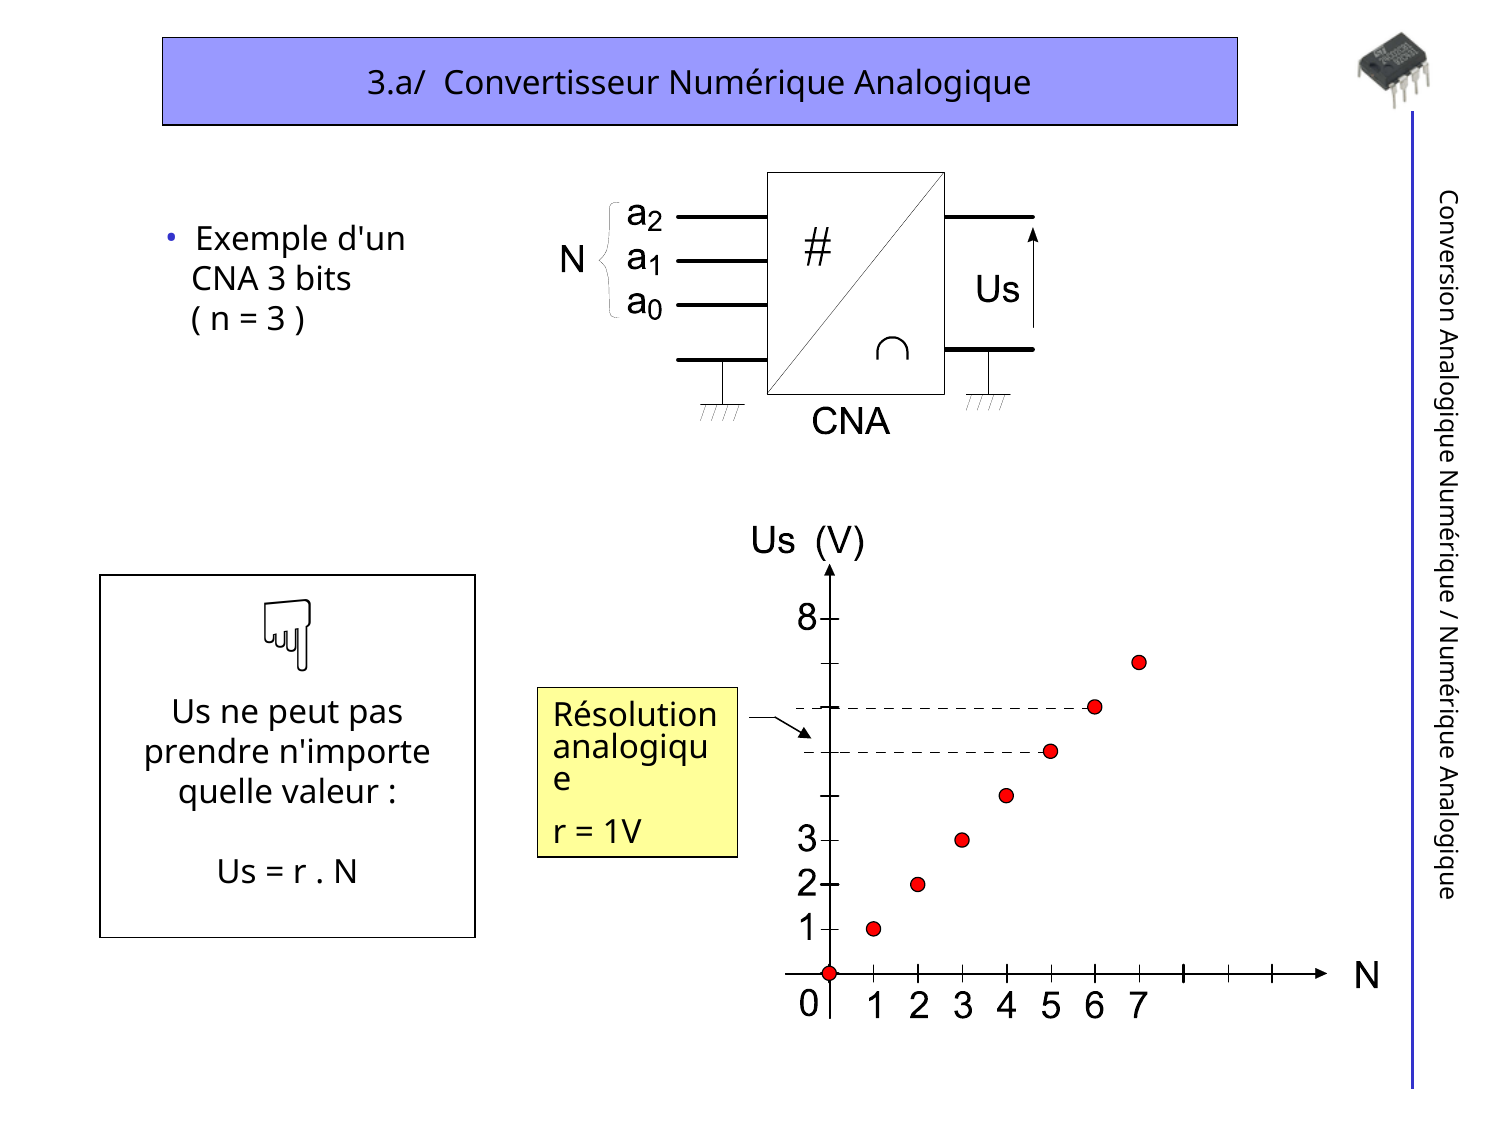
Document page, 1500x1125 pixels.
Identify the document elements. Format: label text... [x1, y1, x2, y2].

chart [549, 172, 1048, 453]
text_box Conversion Analogique Numérique / Numérique Analogique [1414, 174, 1473, 1050]
chart [737, 515, 1451, 1063]
text_box  Us ne peut pas prendre n'importe quelle valeur : Us = r . N [99, 575, 476, 938]
text_box Résolution analogique r = 1V [538, 688, 738, 857]
text_box Exemple d'un CNA 3 bits ( n = 3 ) [150, 209, 463, 345]
title 3.a/ Convertisseur Numérique Analogique [162, 37, 1238, 126]
picture [1351, 24, 1438, 113]
